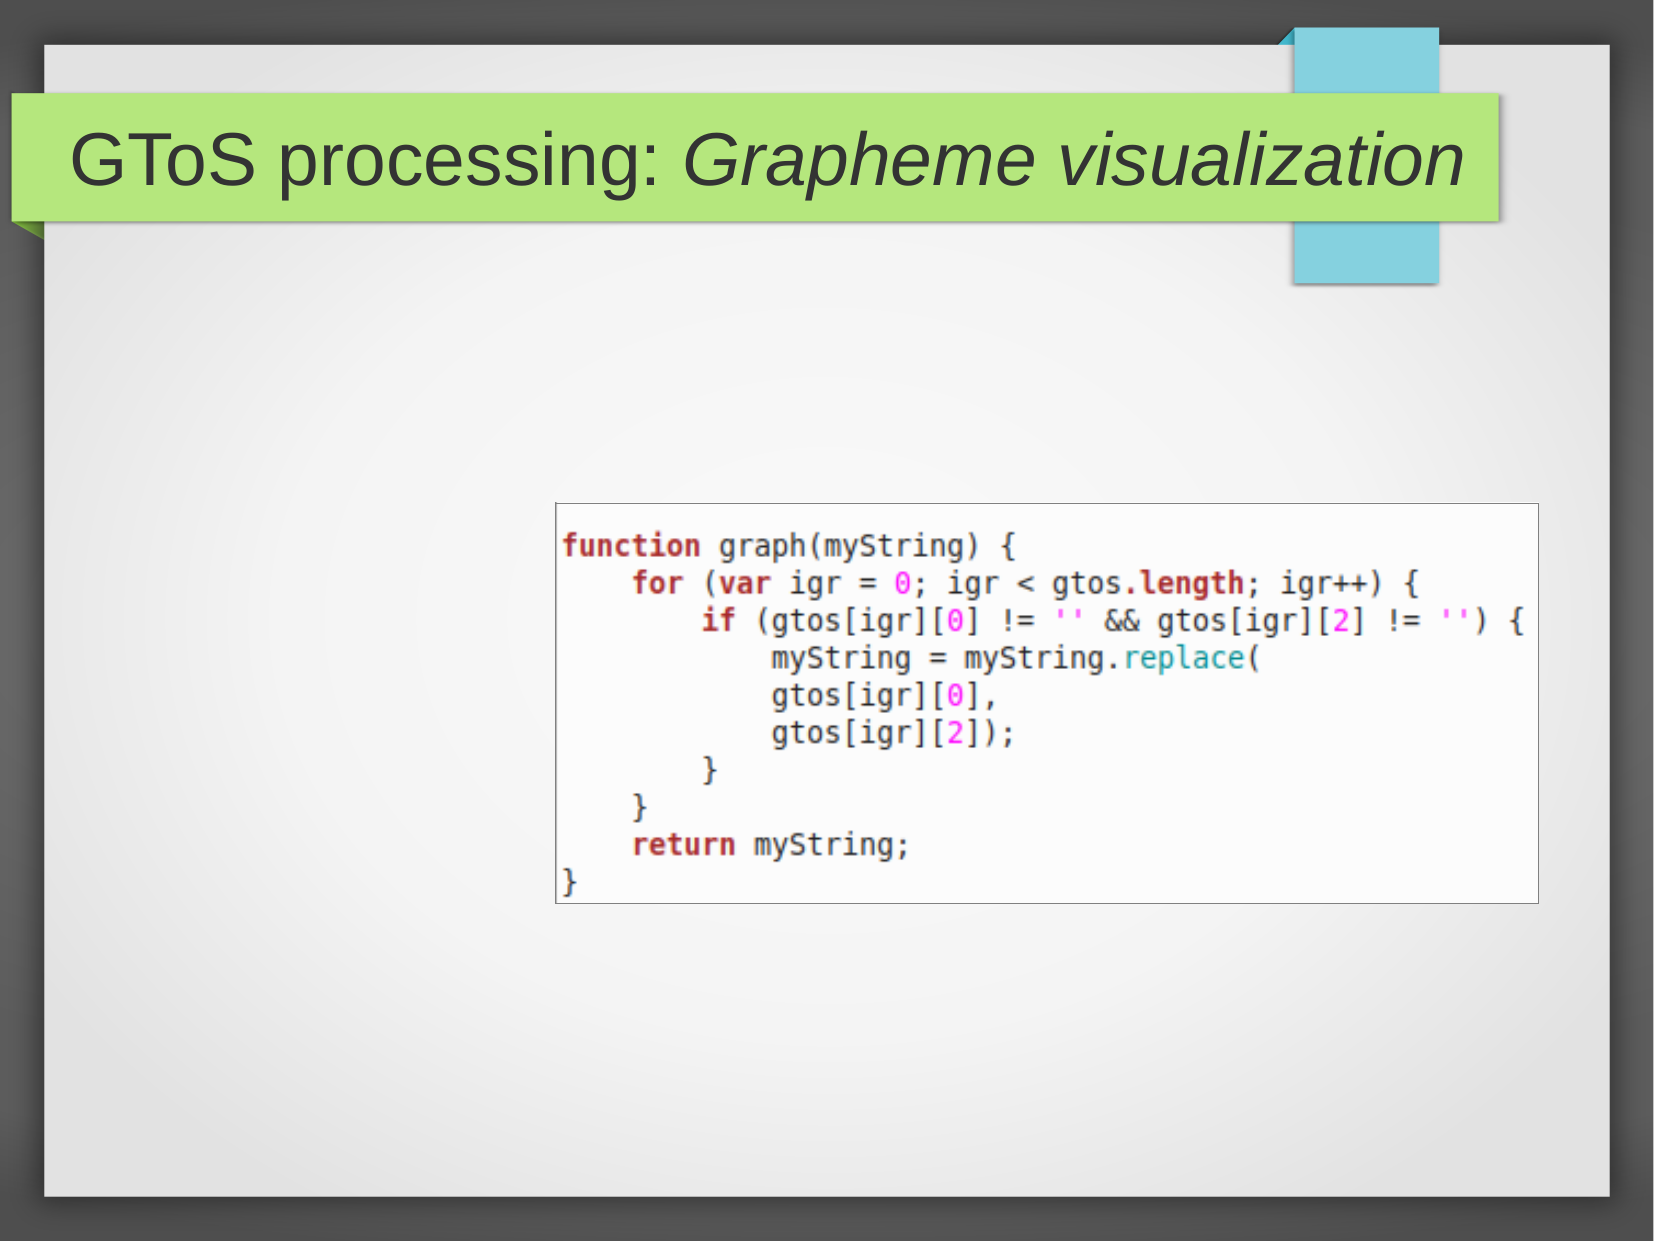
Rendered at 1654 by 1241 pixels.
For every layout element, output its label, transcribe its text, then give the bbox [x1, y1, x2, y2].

title GToS processing: Grapheme visualization [69, 75, 1511, 244]
picture [0, 0, 1654, 1241]
